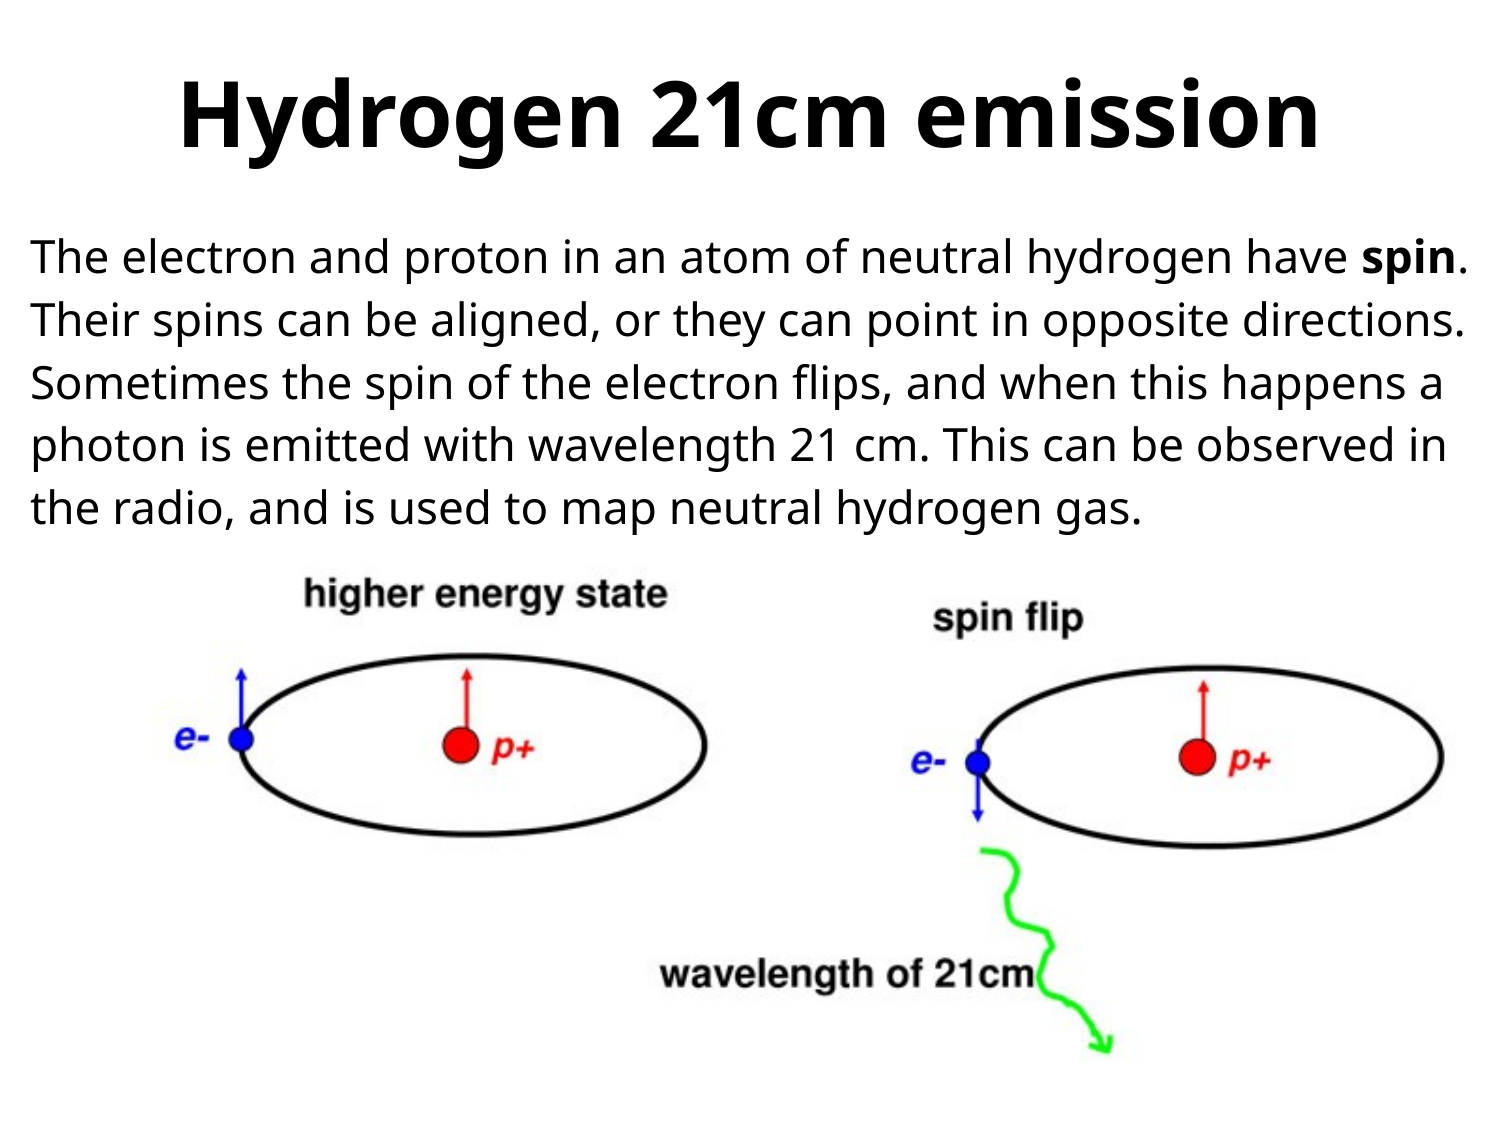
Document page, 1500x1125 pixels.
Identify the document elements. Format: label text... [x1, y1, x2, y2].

title Hydrogen 21cm emission [30, 29, 1471, 196]
list The electron and proton in an atom of neutral hydrogen have spin. Their spins can be aligned, or they can point in opposite directions. Sometimes the spin of the electron flips, and when this happens a photon is emitted with wavelength 21 cm. This can be observed in the radio, and is used to map neutral hydrogen gas. [30, 224, 1471, 878]
picture [4, 193, 1500, 1125]
title [31, 78, 1465, 400]
